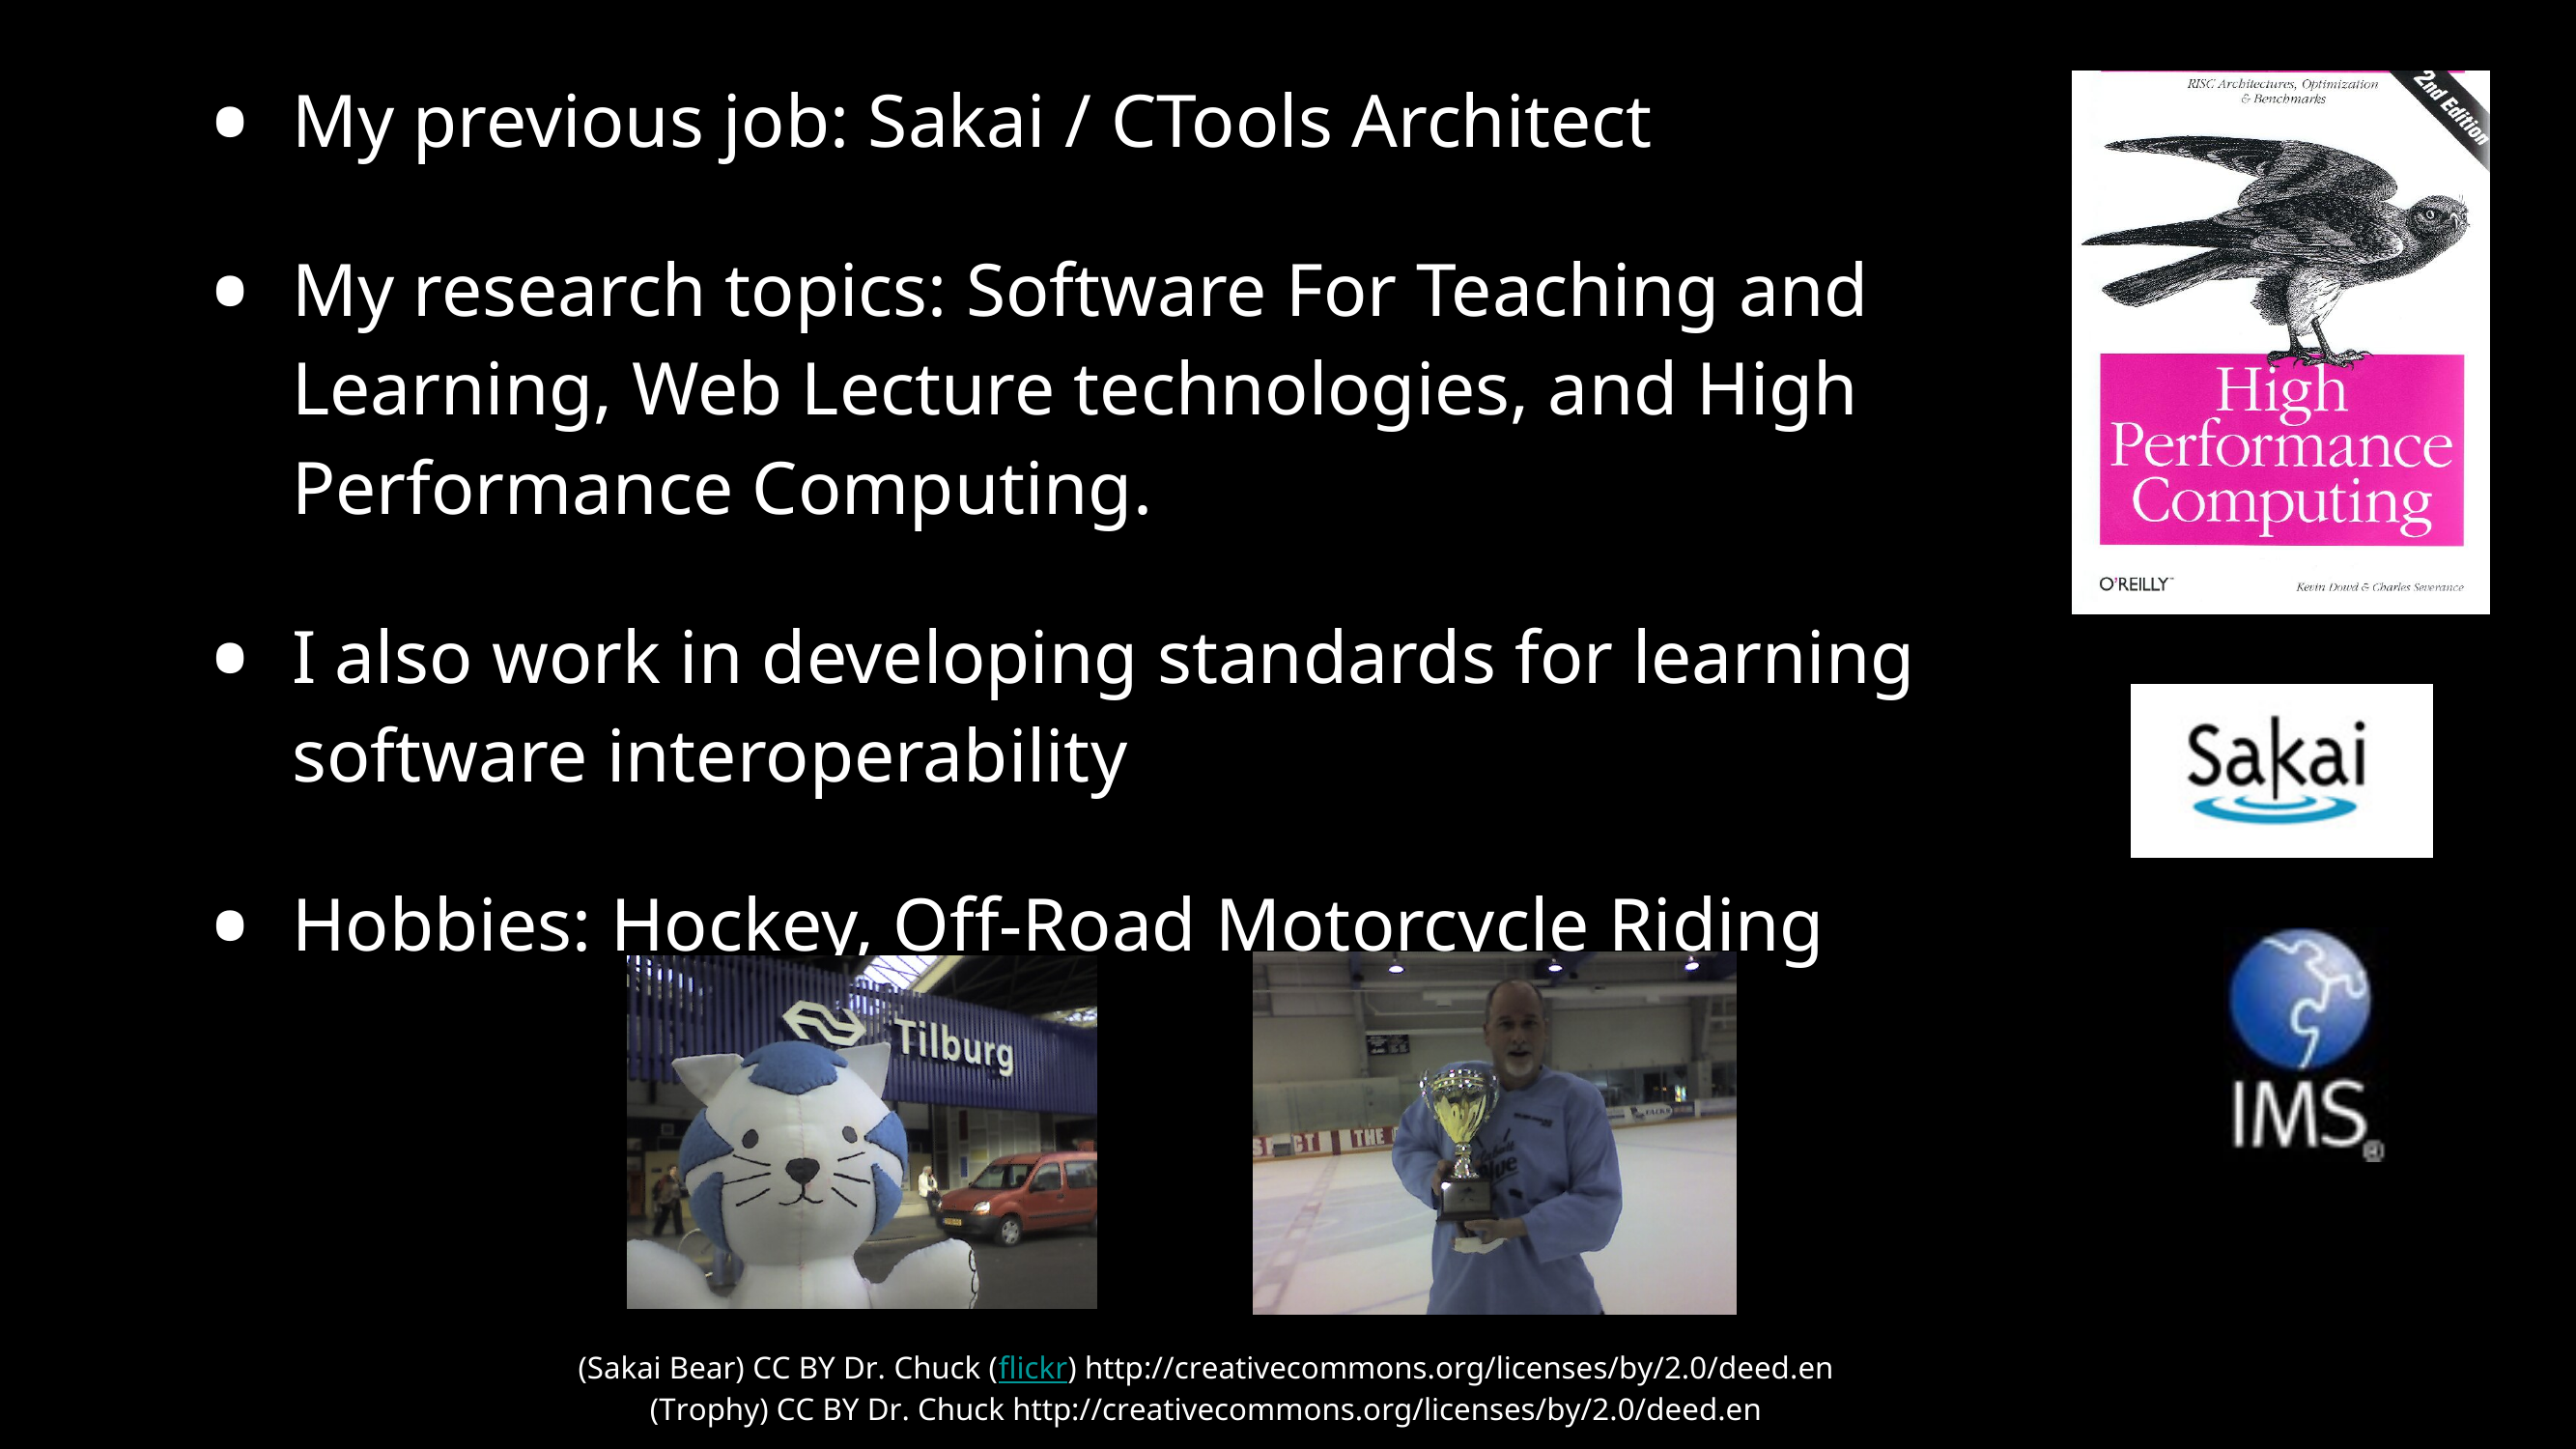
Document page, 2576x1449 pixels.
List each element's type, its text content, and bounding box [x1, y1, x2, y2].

picture [2131, 684, 2433, 858]
picture [627, 955, 1097, 1309]
picture [2072, 71, 2490, 614]
picture [1253, 952, 1737, 1315]
text_box (Sakai Bear) CC BY Dr. Chuck (flickr) http://creativecommons.org/licenses/by/2.0/deed.en (Trophy) CC BY Dr. Chuck http://creativecommons.org/licenses/by/2.0/deed.en [578, 1349, 1835, 1427]
list My previous job: Sakai / CTools Architect My research topics: Software For Teaching and Learning, Web Lecture technologies, and High Performance Computing. I also work in developing standards for learning software interoperability Hobbies: Hockey, Off-Road Motorcycle Riding [166, 36, 2011, 1007]
picture [2223, 927, 2389, 1162]
